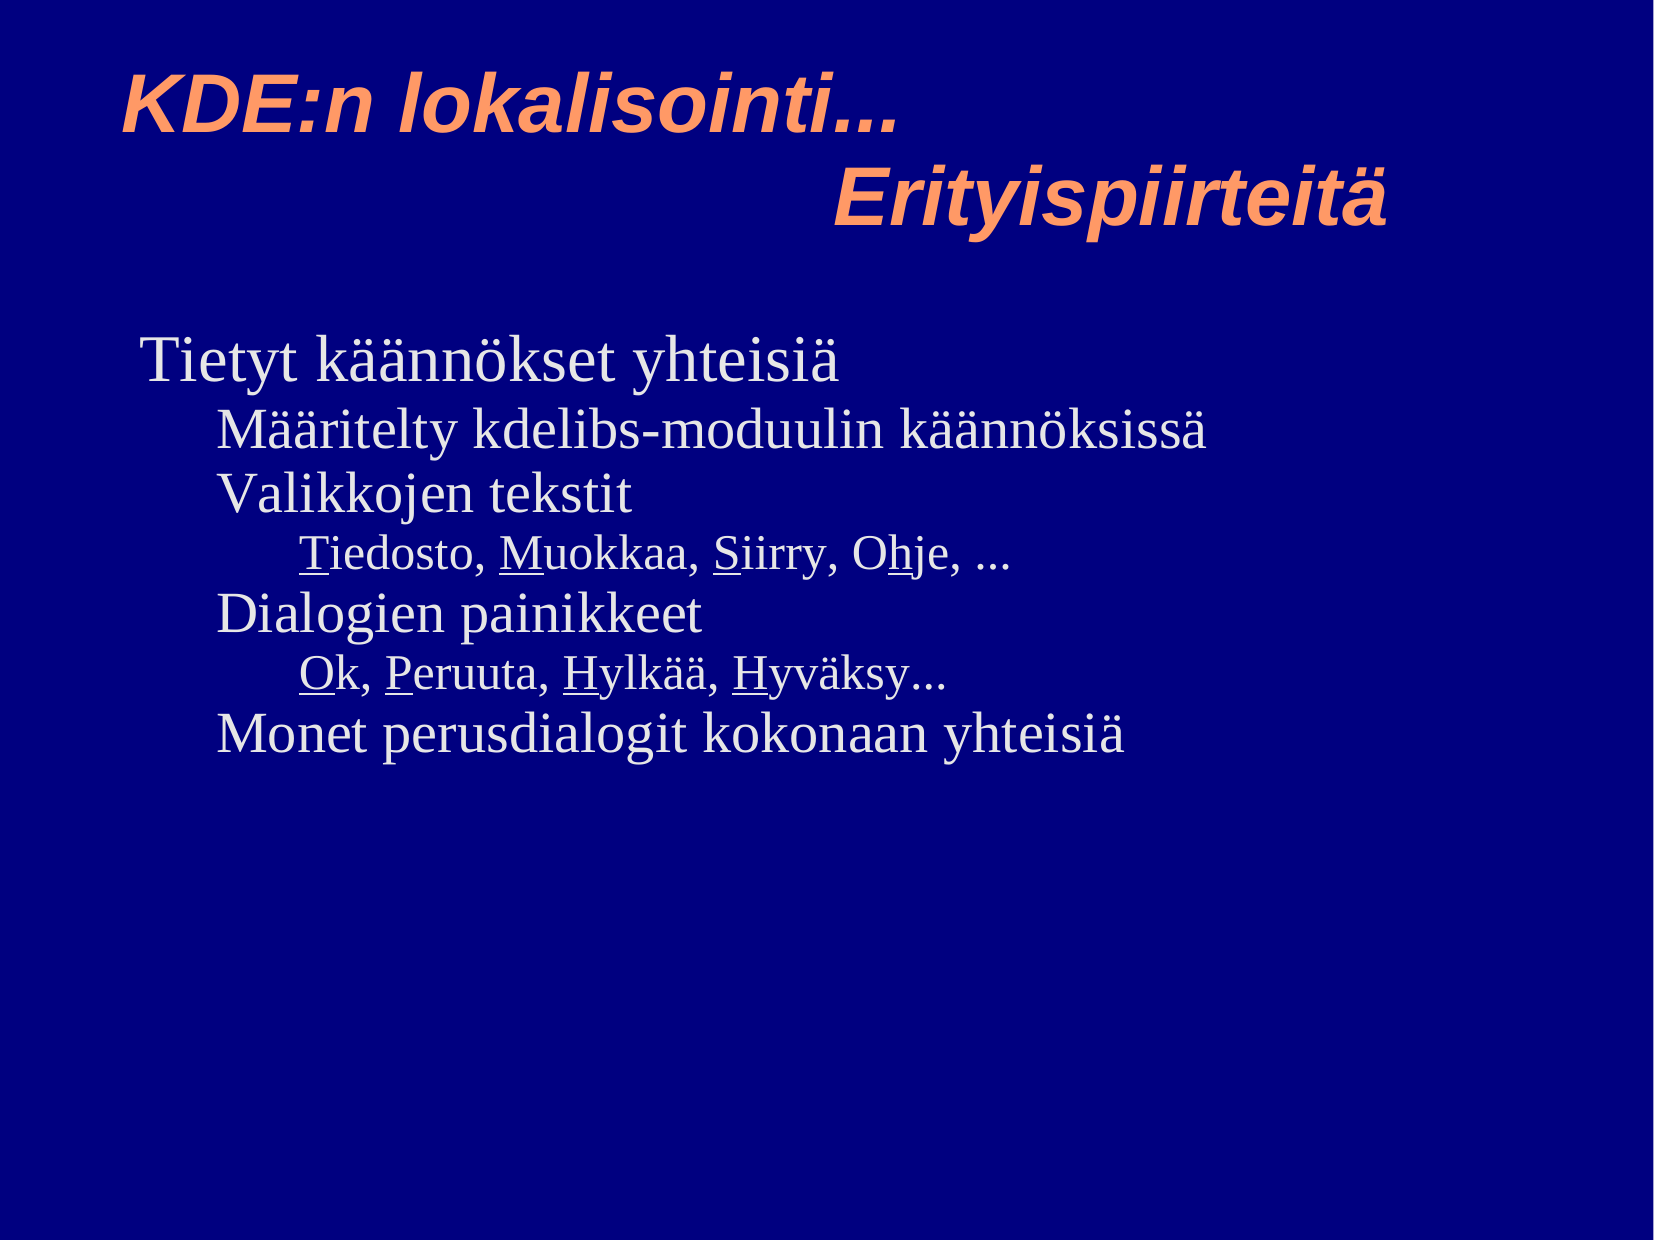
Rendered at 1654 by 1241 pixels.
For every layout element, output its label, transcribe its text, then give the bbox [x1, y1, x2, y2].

text_box [119, 322, 1536, 837]
list Tietyt käännökset yhteisiä Määritelty kdelibs-moduulin käännöksissä Valikkojen tekstit Tiedosto, Muokkaa, Siirry, Ohje, ... Dialogien painikkeet Ok, Peruuta, Hylkää, Hyväksy... Monet perusdialogit kokonaan yhteisiä [121, 322, 1561, 1132]
title KDE:n lokalisointi... Erityispiirteitä [121, 41, 1534, 258]
